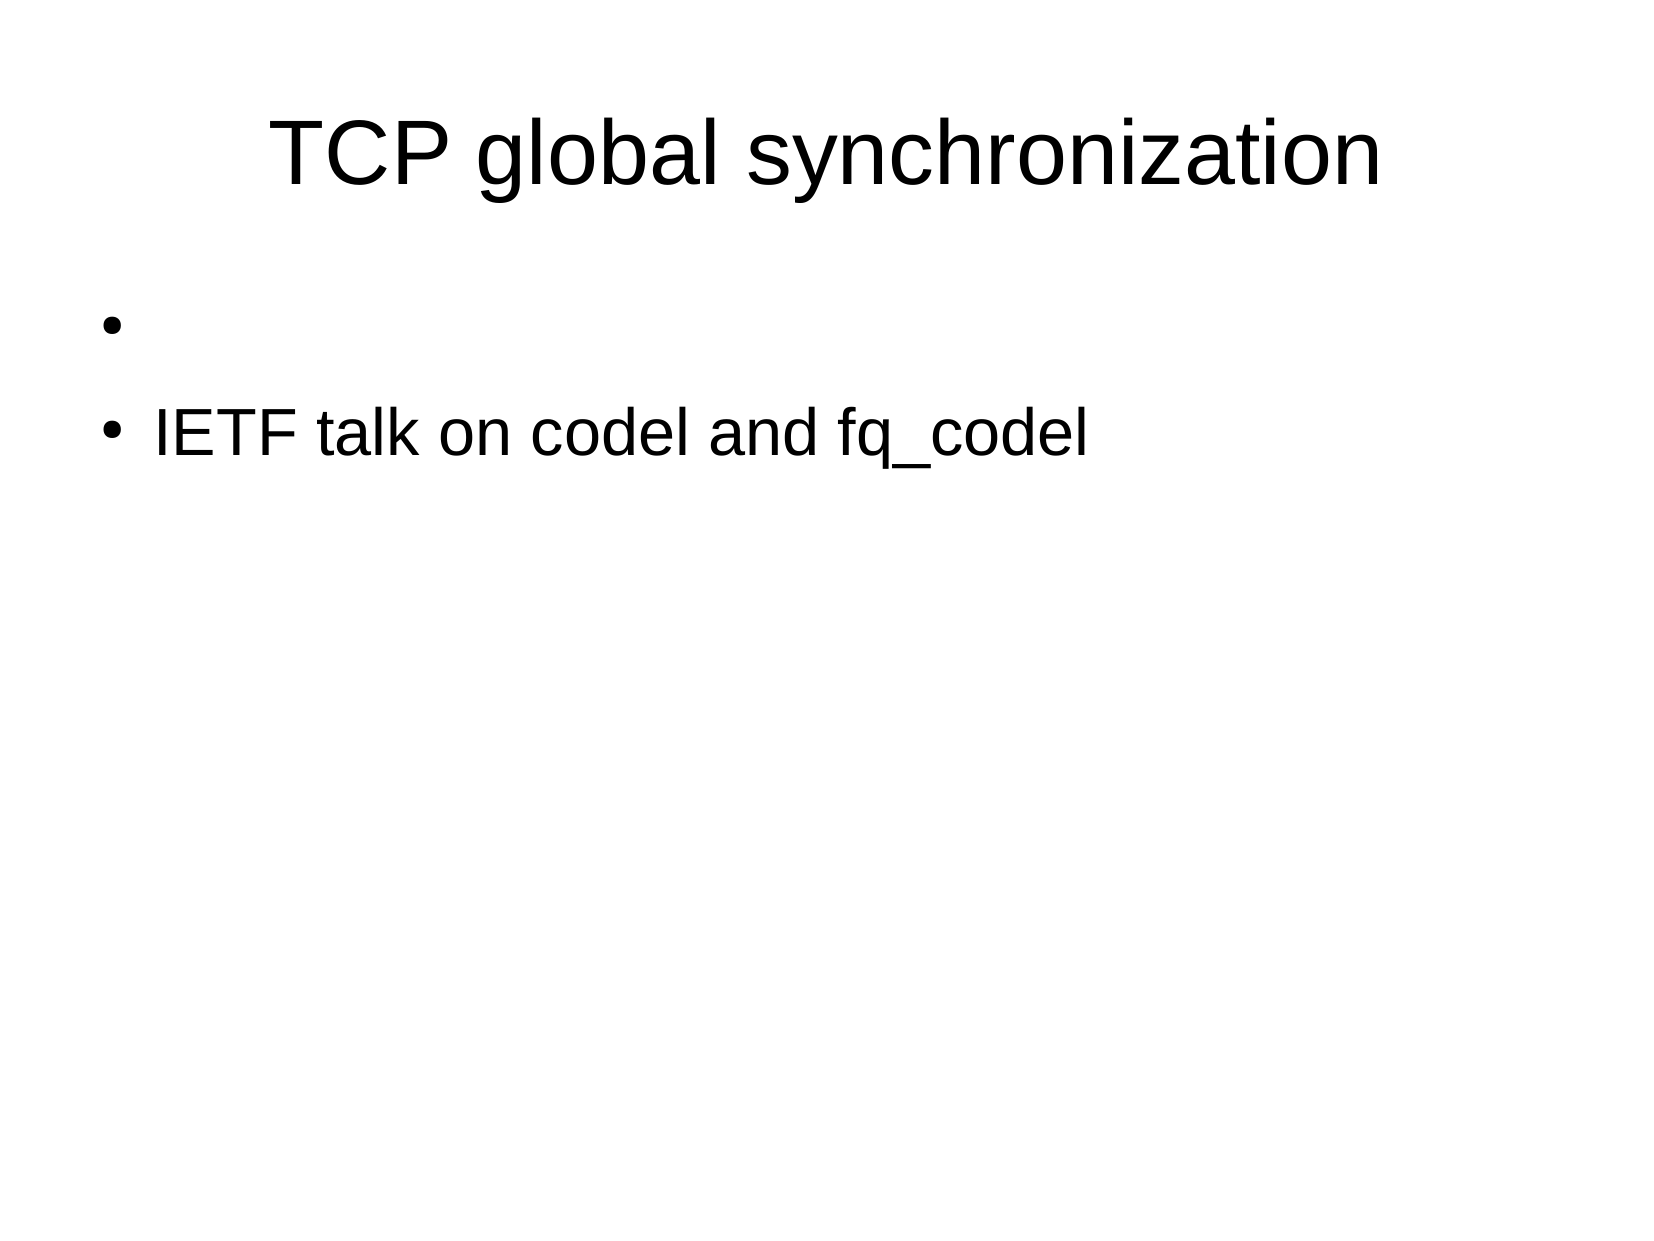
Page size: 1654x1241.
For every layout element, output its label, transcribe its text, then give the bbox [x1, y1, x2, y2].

list IETF talk on codel and fq_codel [82, 290, 1538, 1010]
title TCP global synchronization [82, 49, 1571, 257]
